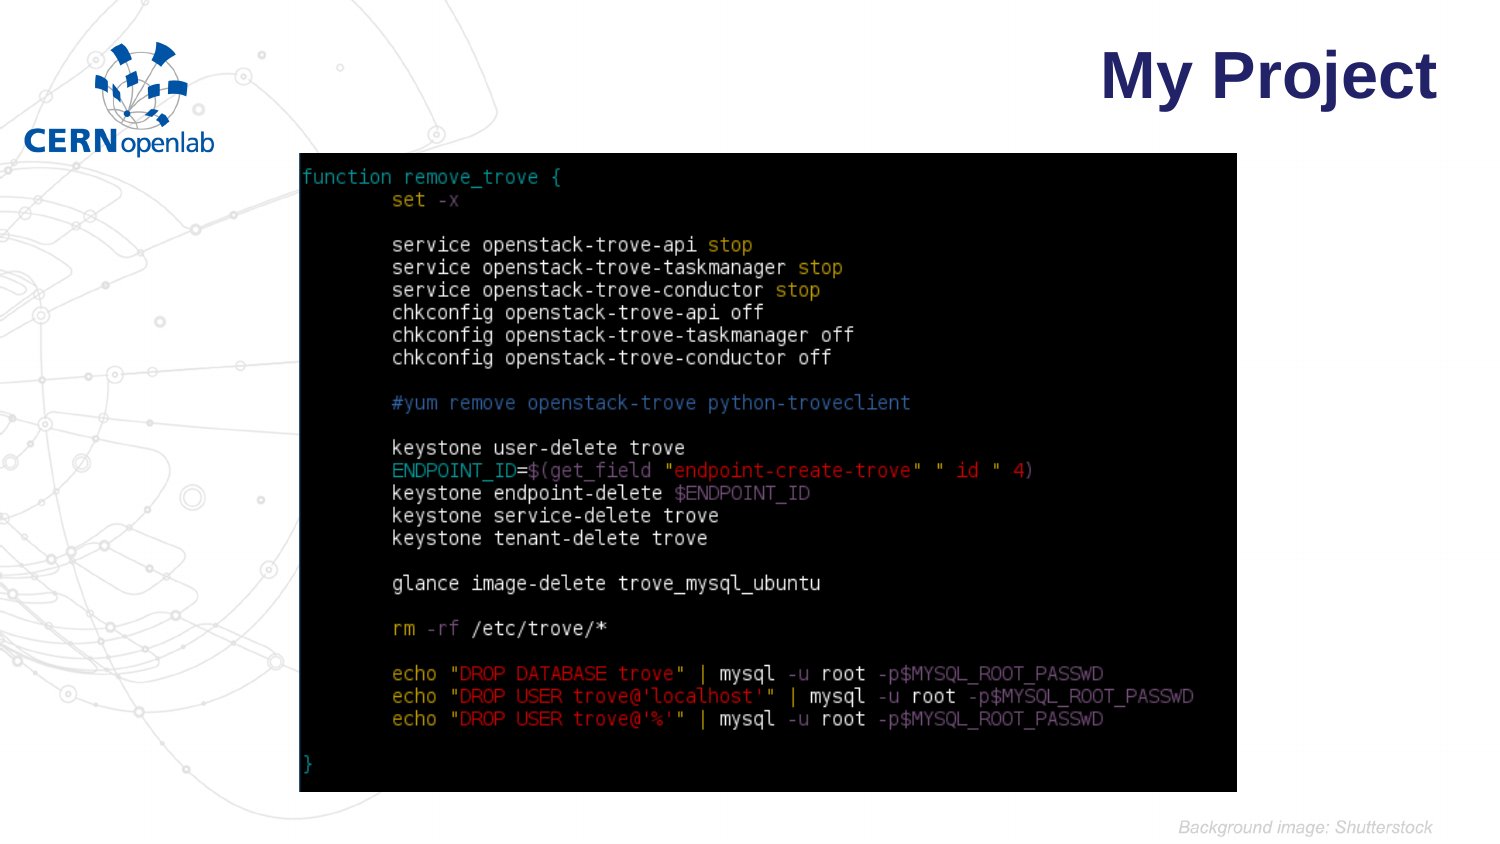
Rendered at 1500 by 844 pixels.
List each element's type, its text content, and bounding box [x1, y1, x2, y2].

title My Project [258, 1, 1453, 142]
picture [0, 0, 1500, 844]
